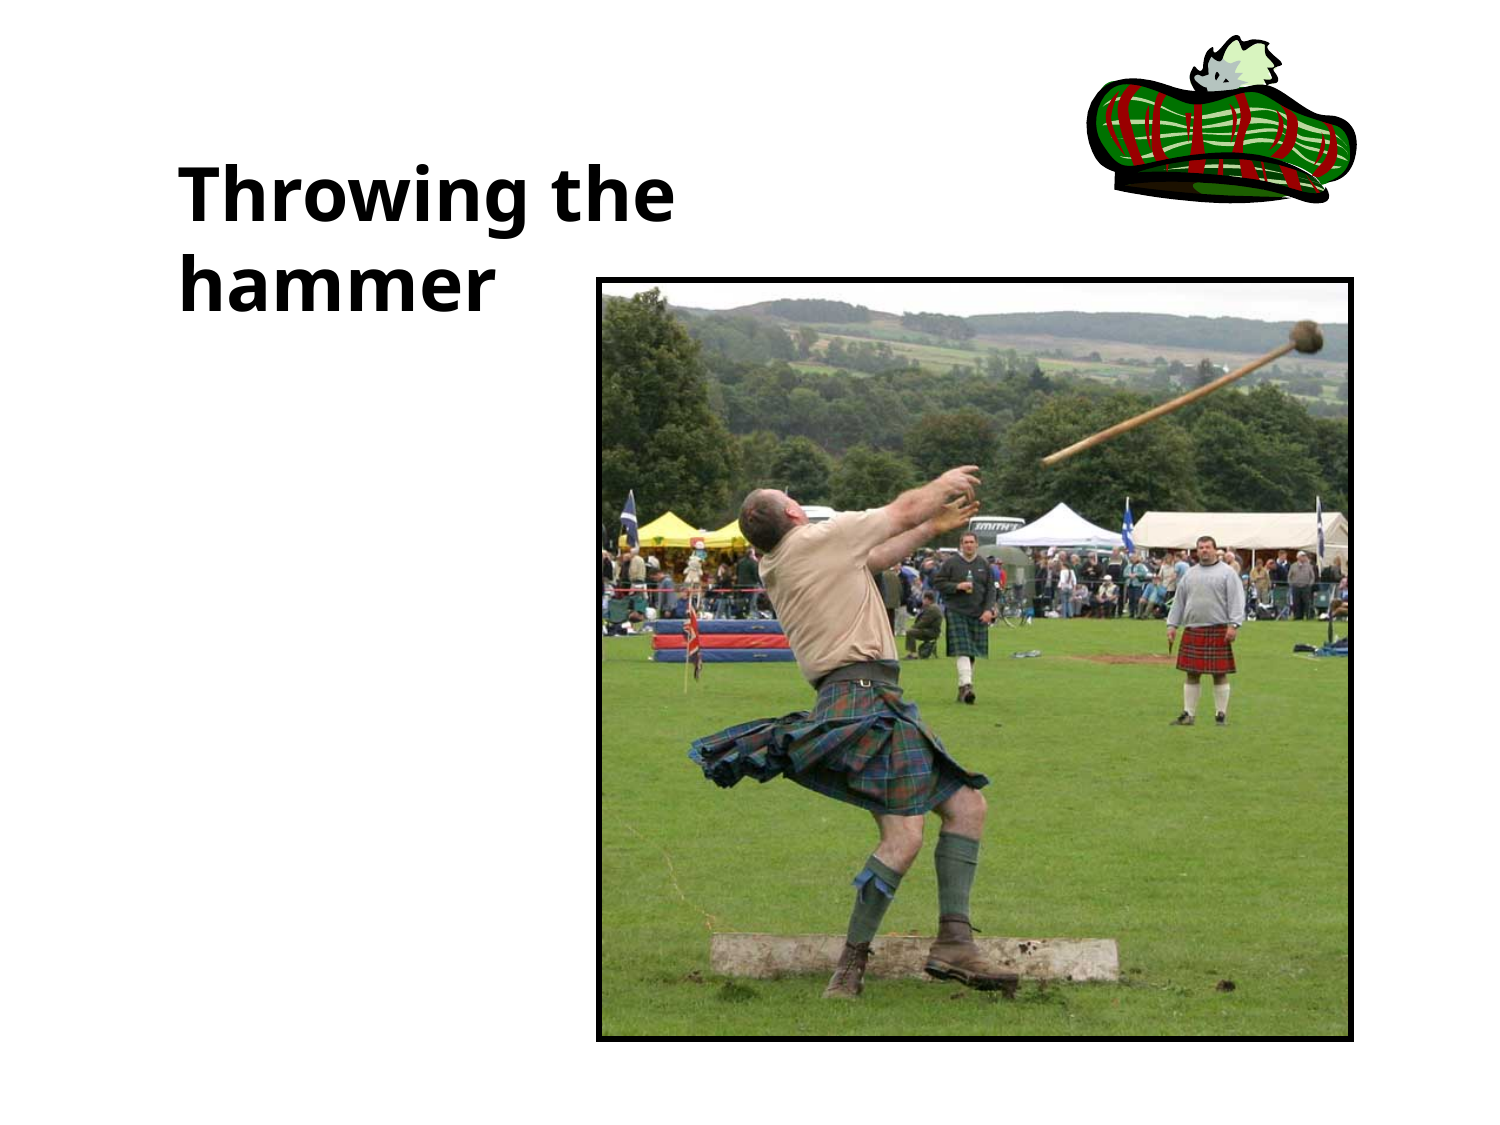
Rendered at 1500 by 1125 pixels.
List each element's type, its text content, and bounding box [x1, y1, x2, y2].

picture [1077, 33, 1362, 207]
picture [602, 283, 1348, 1036]
text_box Throwing the hammer [162, 138, 997, 334]
